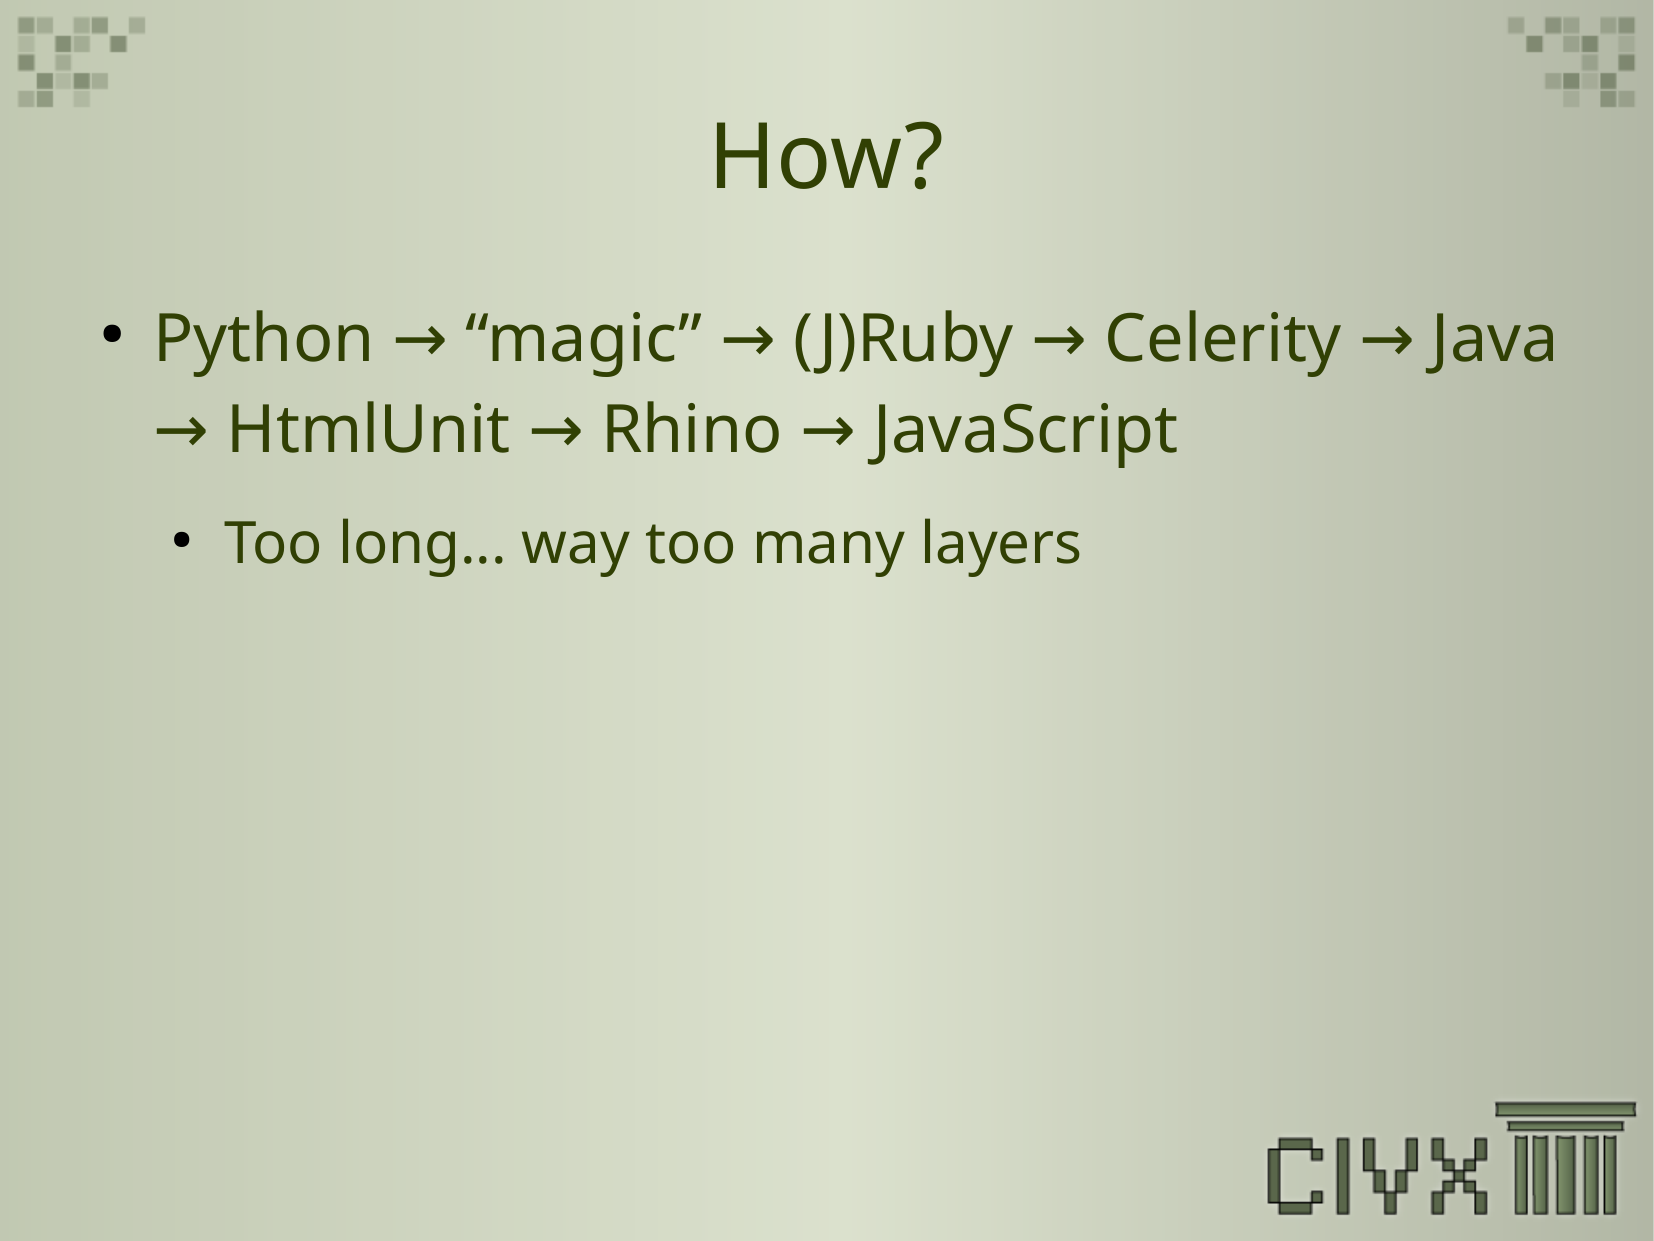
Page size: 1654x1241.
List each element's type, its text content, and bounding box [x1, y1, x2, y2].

picture [0, 0, 1654, 1241]
title How? [82, 56, 1571, 250]
list Python → “magic” → (J)Ruby → Celerity → Java → HtmlUnit → Rhino → JavaScript Too long... way too many layers [82, 290, 1571, 1094]
